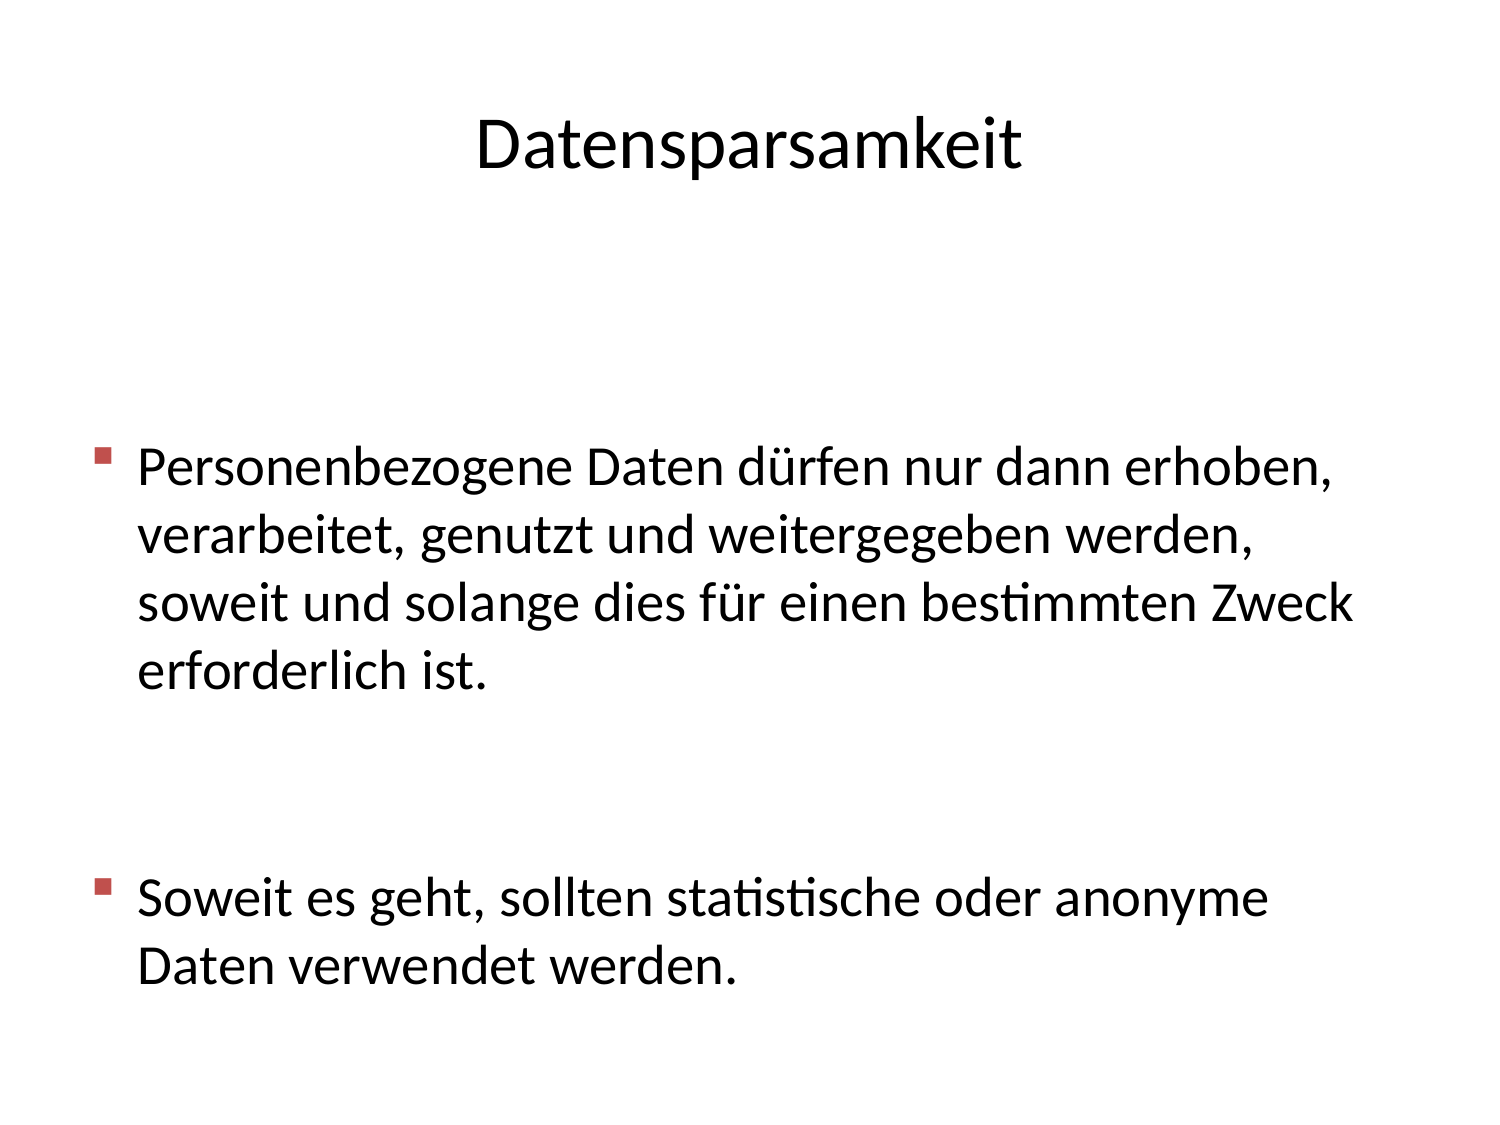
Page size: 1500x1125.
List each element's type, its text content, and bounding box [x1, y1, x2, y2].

list Personenbezogene Daten dürfen nur dann erhoben, verarbeitet, genutzt und weitergegeben werden, soweit und solange dies für einen bestimmten Zweck erforderlich ist. Soweit es geht, sollten statistische oder anonyme Daten verwendet werden. [75, 262, 1425, 1005]
title Datensparsamkeit [75, 45, 1425, 233]
